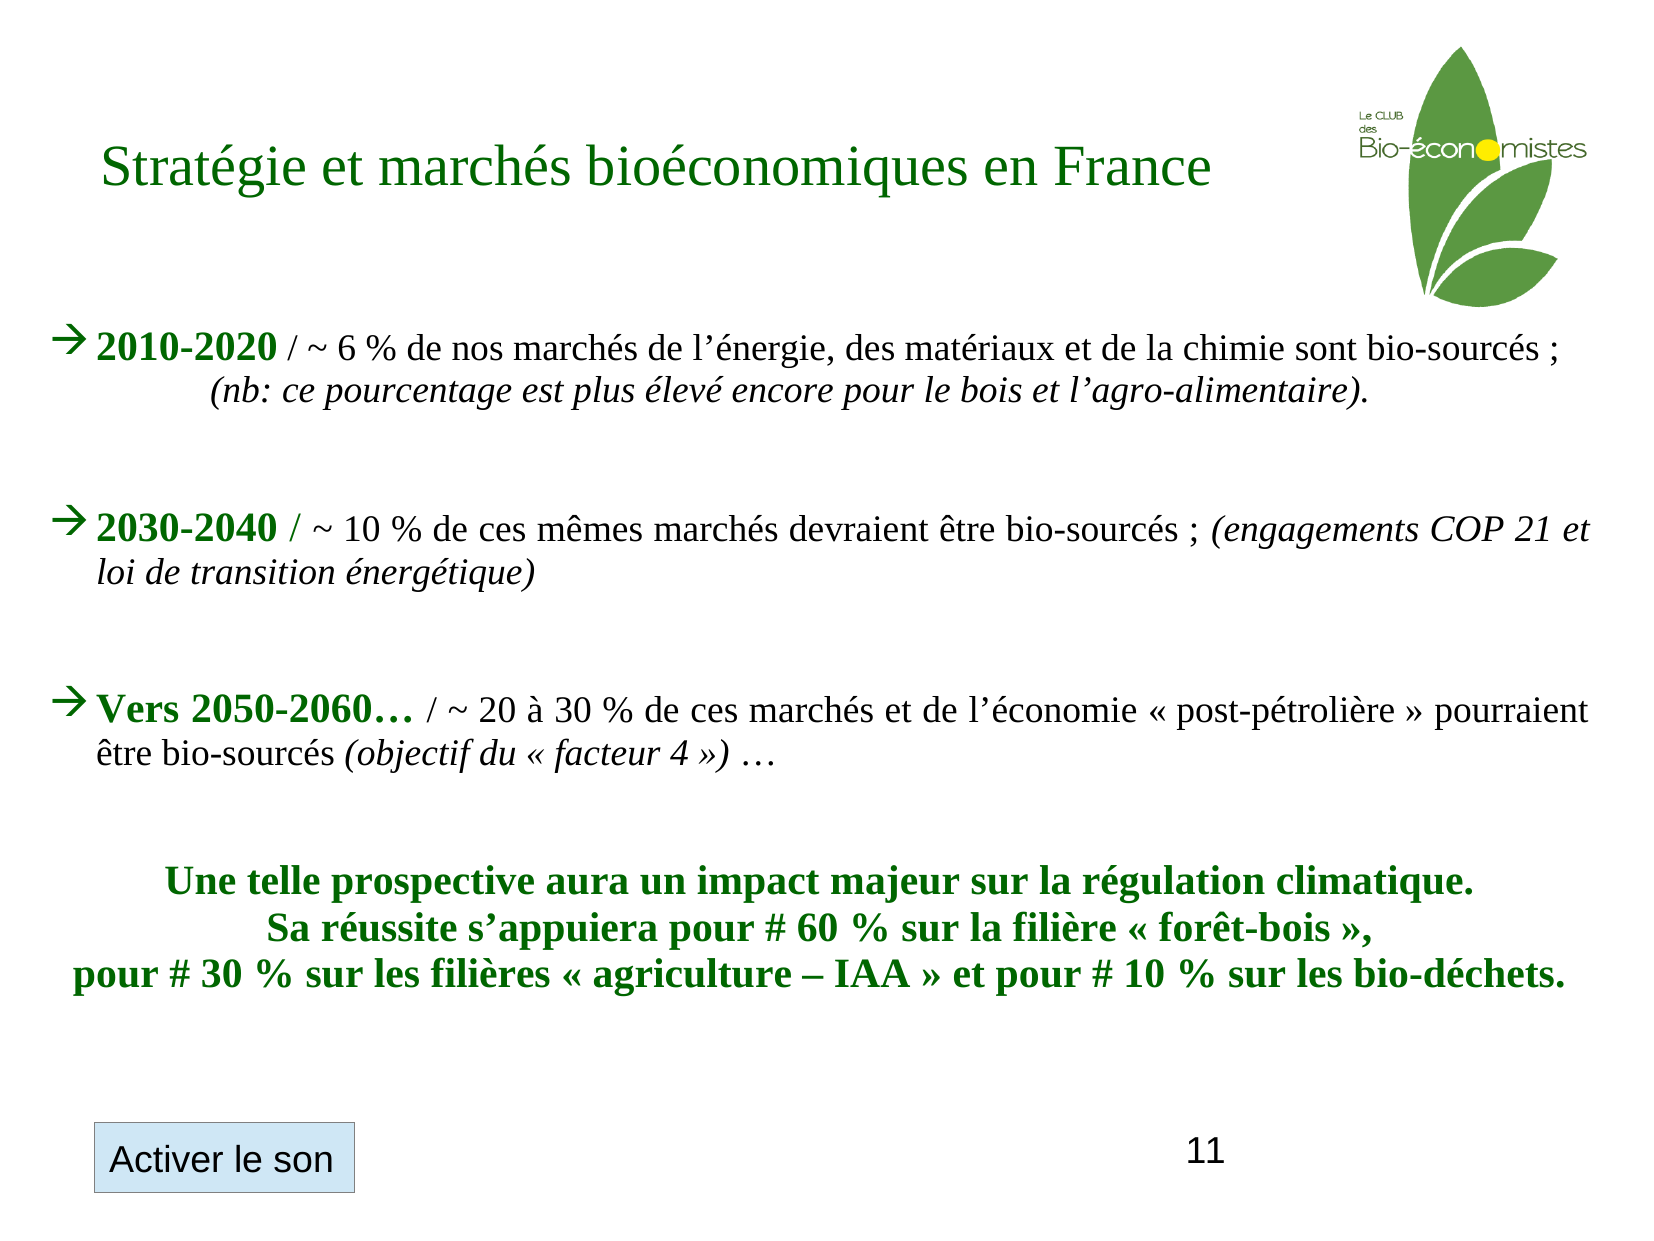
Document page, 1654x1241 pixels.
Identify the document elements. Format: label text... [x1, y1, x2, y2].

picture [1358, 29, 1606, 315]
text_box Stratégie et marchés bioéconomiques en France [0, 64, 1313, 263]
text_box 2010-2020 / ~ 6 % de nos marchés de l’énergie, des matériaux et de la chimie sont bio-sourcés ; (nb: ce pourcentage est plus élevé encore pour le bois et l’agro-alimentaire). 2030-2040 / ~ 10 % de ces mêmes marchés devraient être bio-sourcés ; (engagements COP 21 et loi de transition énergétique) Vers 2050-2060… / ~ 20 à 30 % de ces marchés et de l’économie « post-pétrolière » pourraient être bio-sourcés (objectif du « facteur 4 ») … Une telle prospective aura un impact majeur sur la régulation climatique. Sa réussite s’appuiera pour # 60 % sur la filière « forêt-bois », pour # 30 % sur les filières « agriculture – IAA » et pour # 10 % sur les bio-déchets. [34, 315, 1606, 1052]
text_box <numéro> [1185, 1129, 1560, 1204]
text_box Activer le son [94, 1122, 355, 1193]
